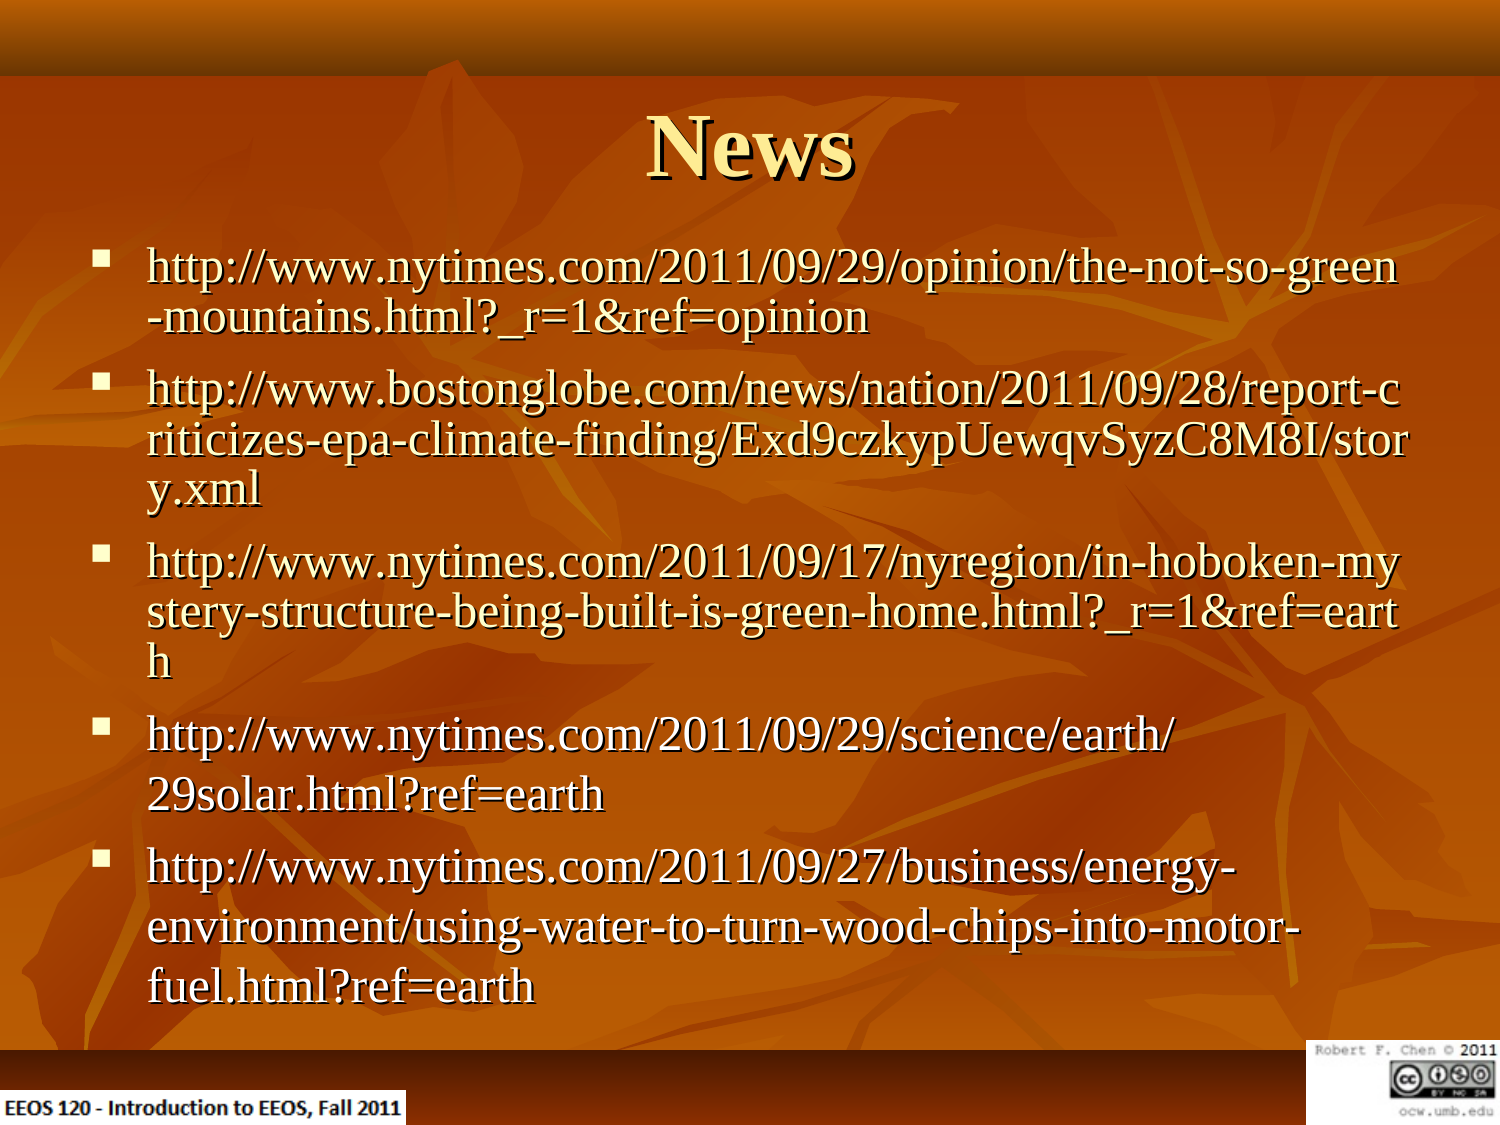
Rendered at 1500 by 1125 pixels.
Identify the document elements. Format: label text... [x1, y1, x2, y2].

picture [1306, 1040, 1500, 1125]
picture [0, 1090, 406, 1125]
title News [75, 45, 1426, 224]
list http://www.nytimes.com/2011/09/29/opinion/the-not-so-green-mountains.html?_r=1&ref=opinion http://www.bostonglobe.com/news/nation/2011/09/28/report-criticizes-epa-climate-finding/Exd9czkypUewqvSyzC8M8I/story.xml http://www.nytimes.com/2011/09/17/nyregion/in-hoboken-mystery-structure-being-built-is-green-home.html?_r=1&ref=earth http://www.nytimes.com/2011/09/29/science/earth/29solar.html?ref=earth http://www.nytimes.com/2011/09/27/business/energy-environment/using-water-to-turn-wood-chips-into-motor-fuel.html?ref=earth [75, 224, 1426, 969]
